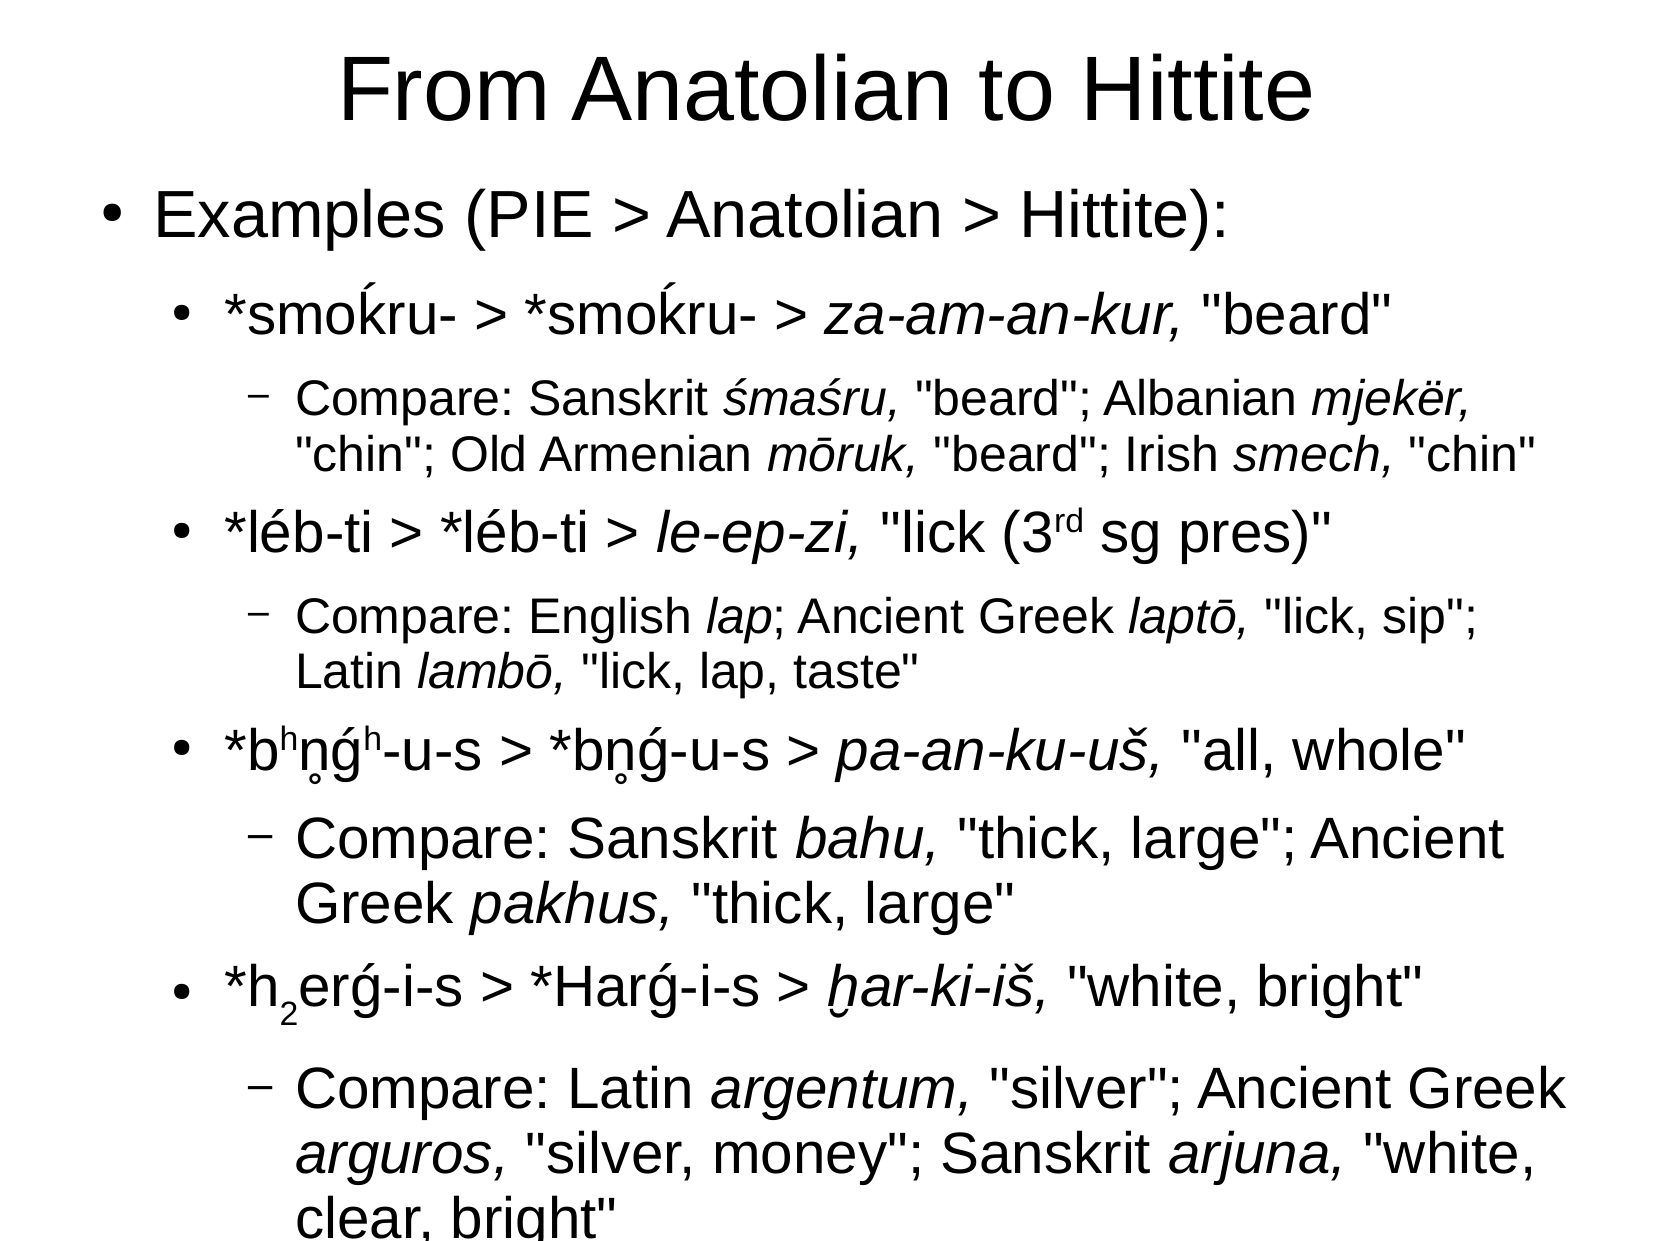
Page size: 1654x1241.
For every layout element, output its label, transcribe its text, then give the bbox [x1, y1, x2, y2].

title From Anatolian to Hittite [82, 0, 1571, 177]
list Examples (PIE > Anatolian > Hittite): *smoḱru- > *smoḱru- > za-am-an-kur, "beard" Compare: Sanskrit śmaśru, "beard"; Albanian mjekër, "chin"; Old Armenian mōruk, "beard"; Irish smech, "chin" *léb-ti > *léb-ti > le-ep-zi, "lick (3rd sg pres)" Compare: English lap; Ancient Greek laptō, "lick, sip"; Latin lambō, "lick, lap, taste" *bhn̥ǵh-u-s > *bn̥ǵ-u-s > pa-an-ku-uš, "all, whole" Compare: Sanskrit bahu, "thick, large"; Ancient Greek pakhus, "thick, large" *h2erǵ-i-s > *Harǵ-i-s > ḫar-ki-iš, "white, bright" Compare: Latin argentum, "silver"; Ancient Greek arguros, "silver, money"; Sanskrit arjuna, "white, clear, bright" [82, 177, 1571, 1241]
